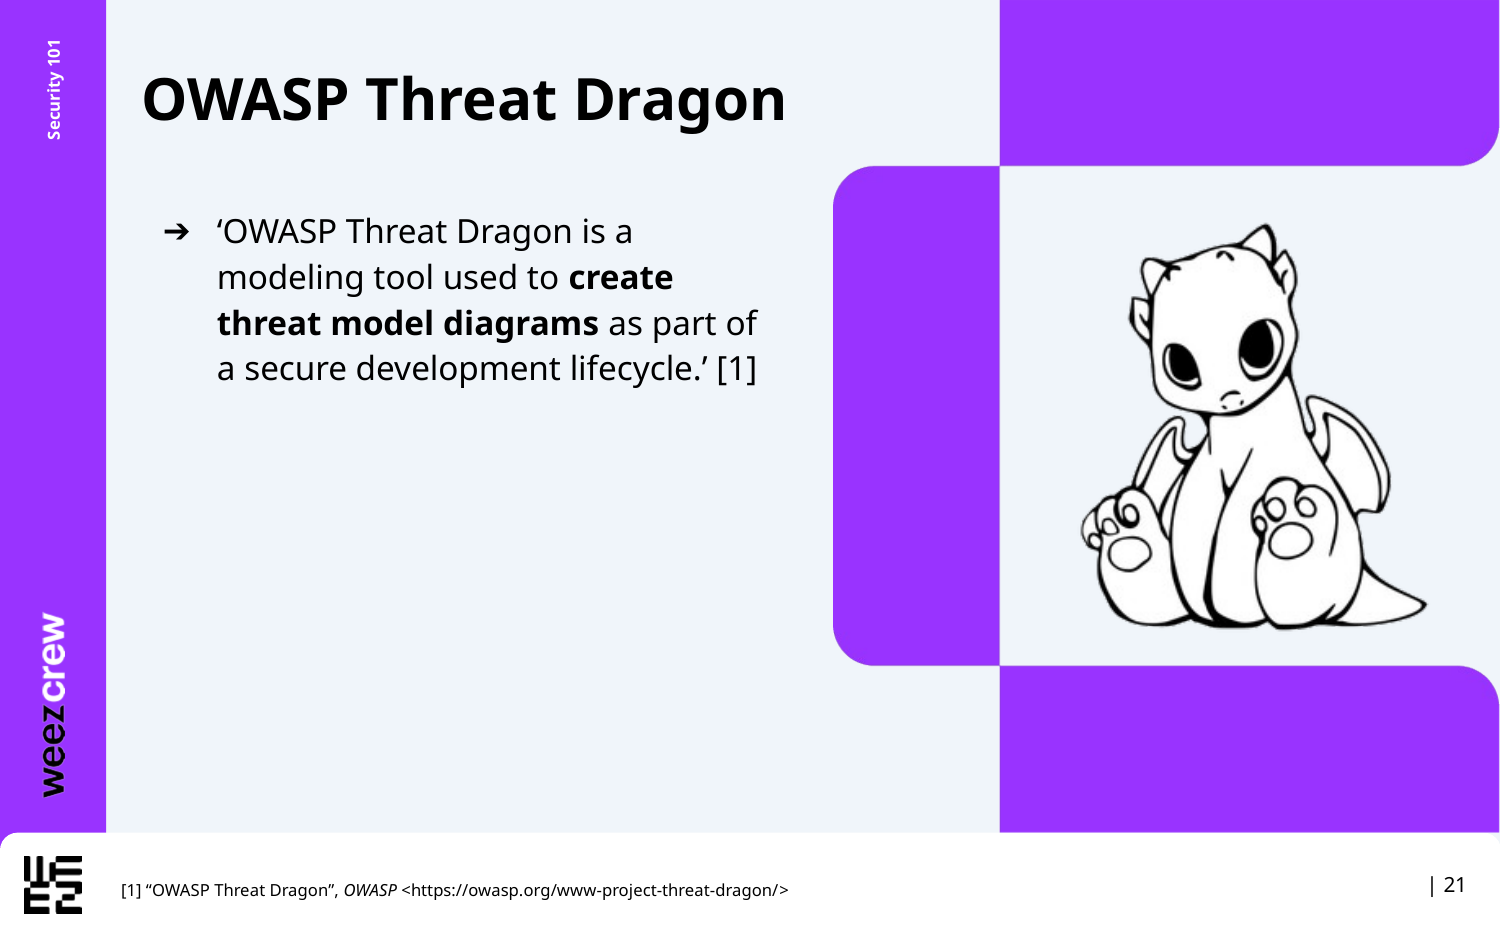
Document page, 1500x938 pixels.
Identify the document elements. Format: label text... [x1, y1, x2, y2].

picture [43, 612, 65, 798]
title OWASP Threat Dragon [126, 24, 806, 170]
picture [833, 0, 1500, 833]
slide_number | <number> [1426, 850, 1482, 922]
picture [24, 856, 82, 914]
title Security 101 [0, 24, 107, 497]
subtitle [1] “OWASP Threat Dragon”, OWASP <https://owasp.org/www-project-threat-dragon/> [106, 838, 1426, 938]
list ‘OWASP Threat Dragon is a modeling tool used to create threat model diagrams as part of a secure development lifecycle.’ [1] [126, 188, 788, 809]
